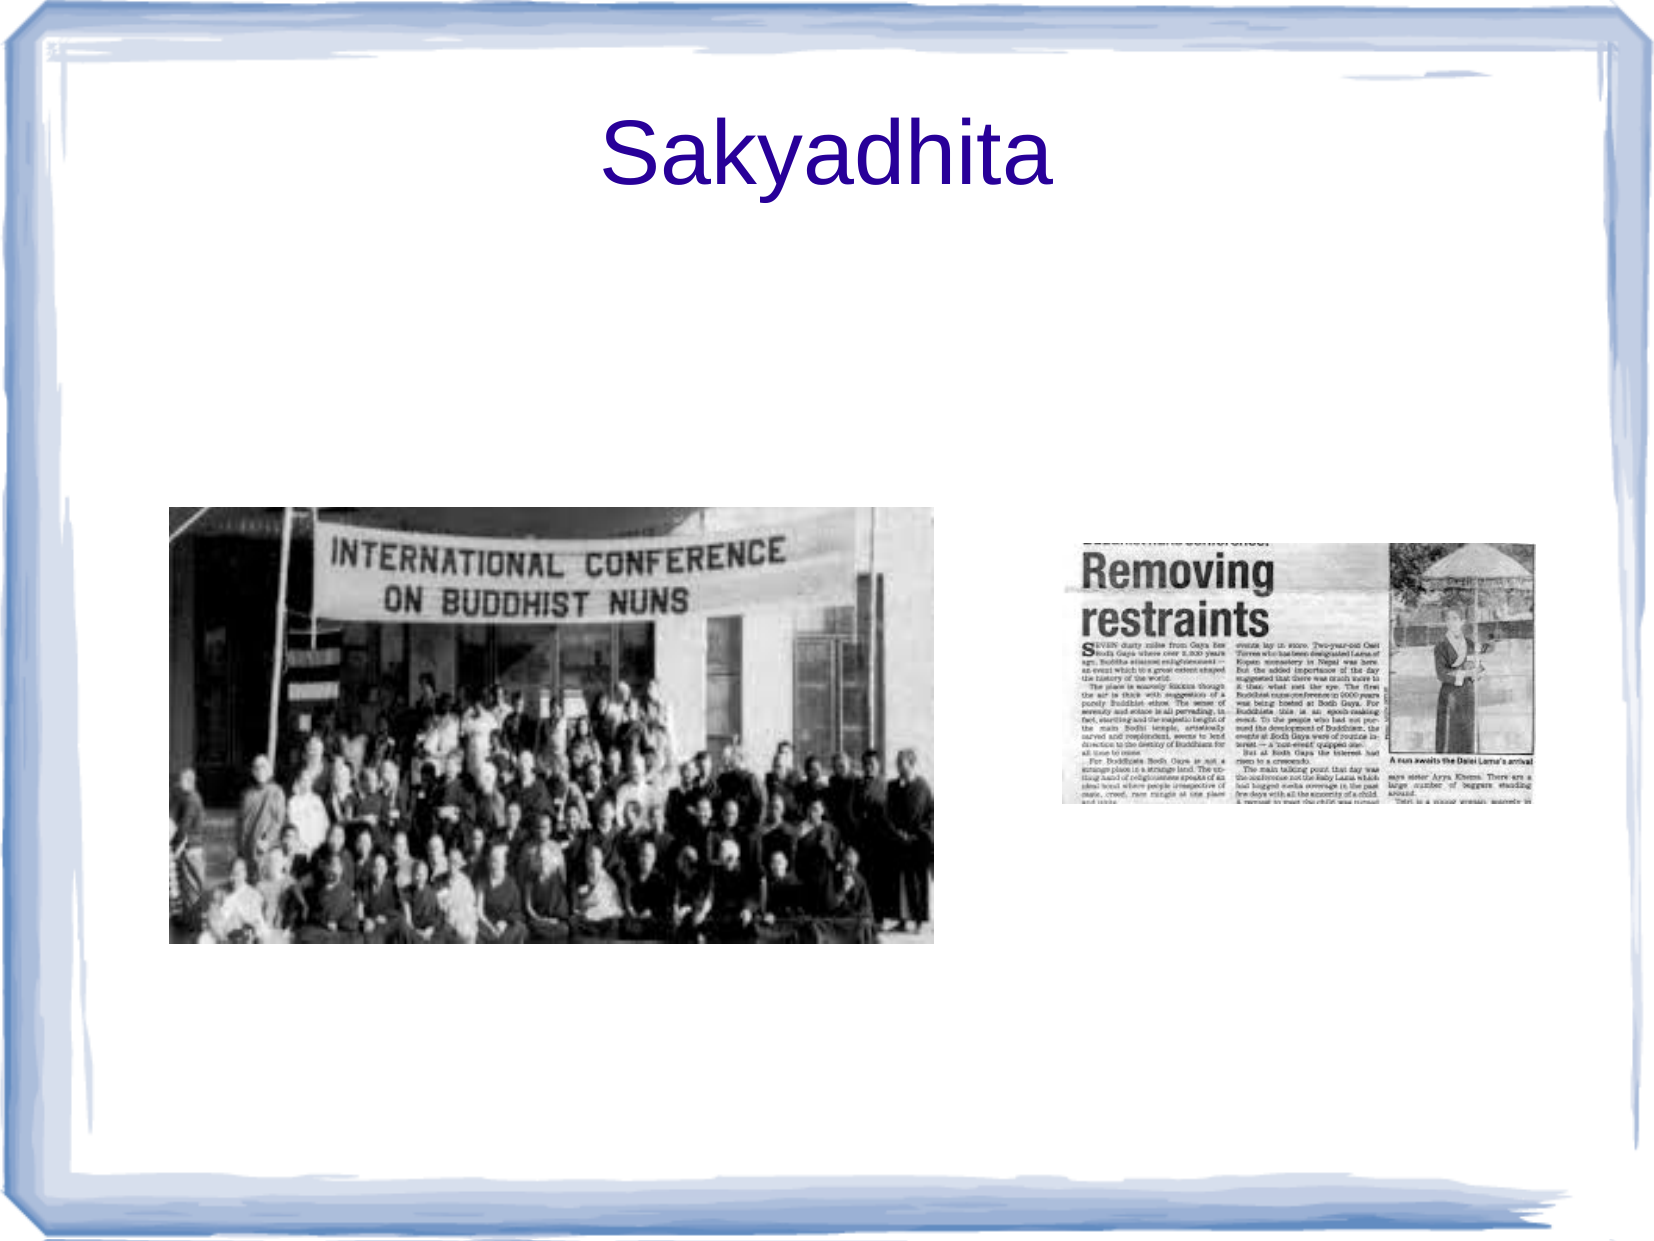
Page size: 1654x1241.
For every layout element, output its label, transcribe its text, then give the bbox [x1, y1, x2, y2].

title Sakyadhita [82, 49, 1571, 257]
picture [0, 0, 1654, 1241]
